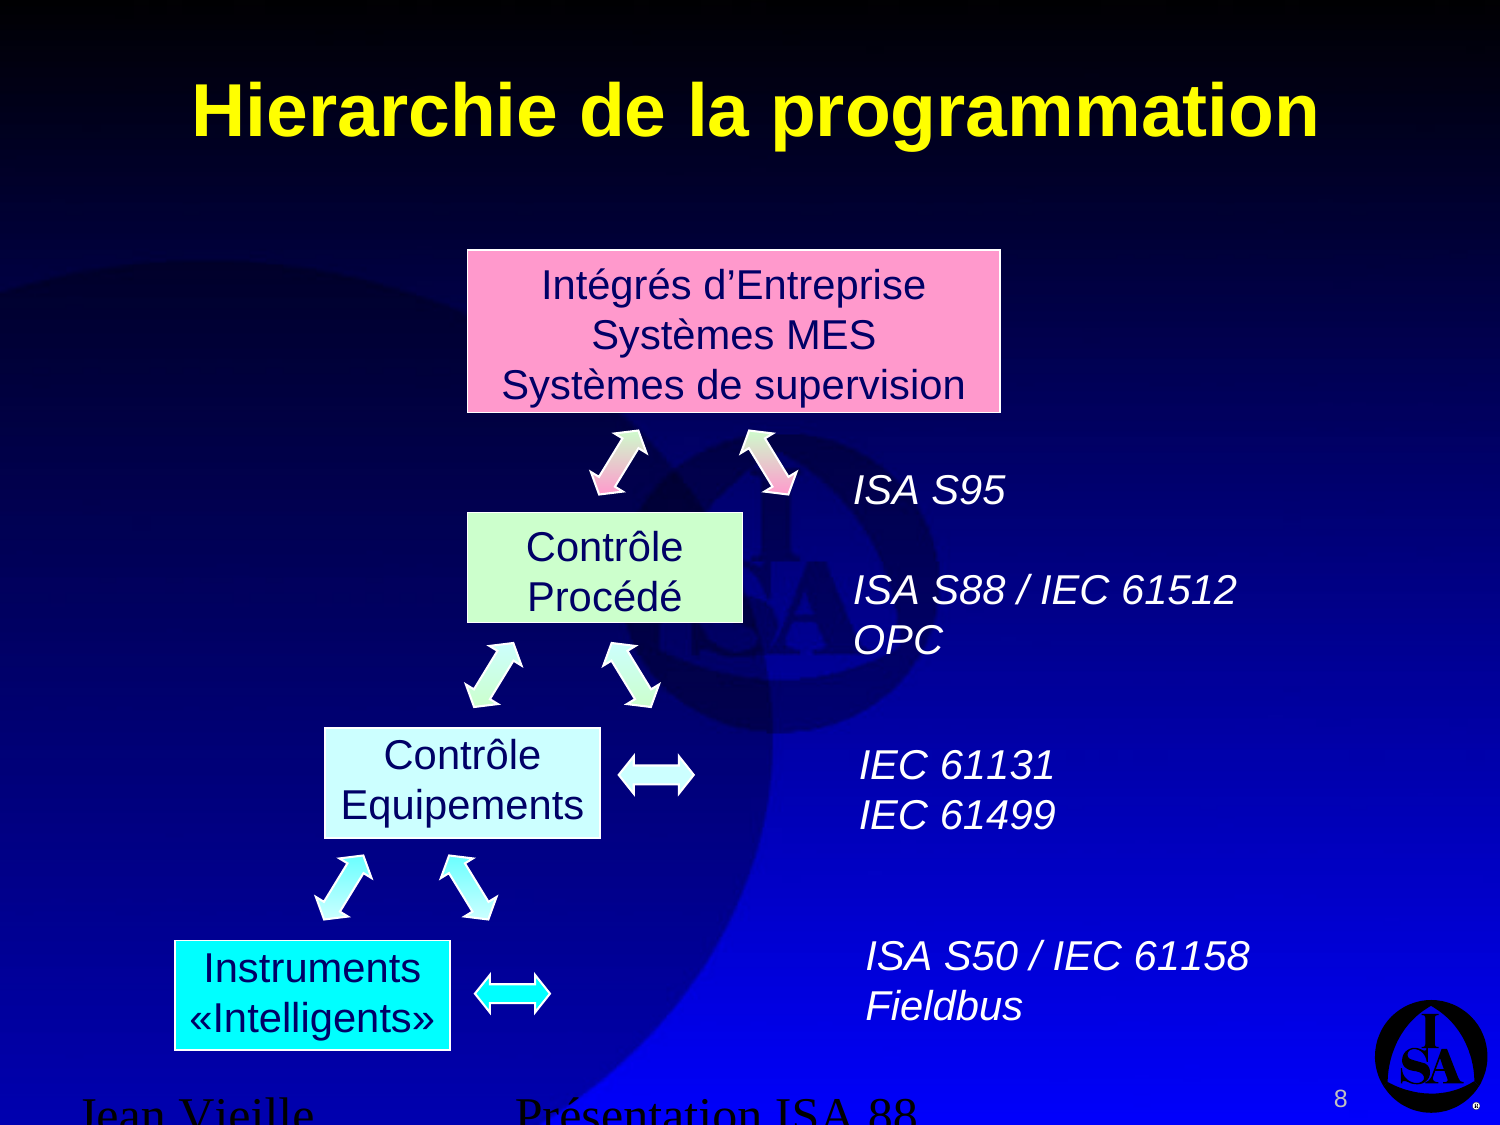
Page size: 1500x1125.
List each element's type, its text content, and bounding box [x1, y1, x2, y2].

picture [0, 0, 1500, 1125]
text_box [465, 642, 522, 708]
text_box ISA S50 / IEC 61158 Fieldbus [862, 929, 1313, 976]
text_box Contrôle Equipements [324, 727, 601, 838]
text_box Contrôle Procédé [467, 512, 743, 623]
picture [298, 1110, 308, 1118]
picture [124, 1120, 133, 1125]
picture [828, 1121, 843, 1125]
picture [718, 1110, 731, 1125]
picture [874, 1101, 885, 1114]
title Hierarchie de la programmation [75, 12, 1438, 201]
text_box ISA S88 / IEC 61512 OPC [849, 562, 1338, 609]
text_box Instruments «Intelligents» [174, 940, 451, 1051]
text_box [618, 756, 694, 794]
picture [234, 1110, 244, 1118]
text_box [603, 642, 660, 708]
text_box [440, 855, 497, 920]
text_box IEC 61131 IEC 61499 [855, 737, 1288, 784]
text_box [740, 430, 797, 495]
picture [148, 1111, 157, 1125]
text_box [474, 974, 550, 1013]
text_box Intégrés d’Entreprise Systèmes MES Systèmes de supervision [467, 249, 1000, 413]
picture [565, 1110, 575, 1118]
picture [745, 1111, 754, 1125]
text_box ISA S95 [849, 462, 1153, 509]
picture [830, 1103, 841, 1118]
picture [898, 1116, 911, 1125]
picture [631, 1111, 640, 1125]
picture [102, 1110, 112, 1118]
picture [524, 1101, 535, 1117]
picture [668, 1120, 677, 1125]
picture [873, 1116, 886, 1125]
text_box [315, 855, 372, 920]
picture [607, 1110, 617, 1118]
text_box [590, 430, 647, 495]
picture [899, 1101, 910, 1114]
